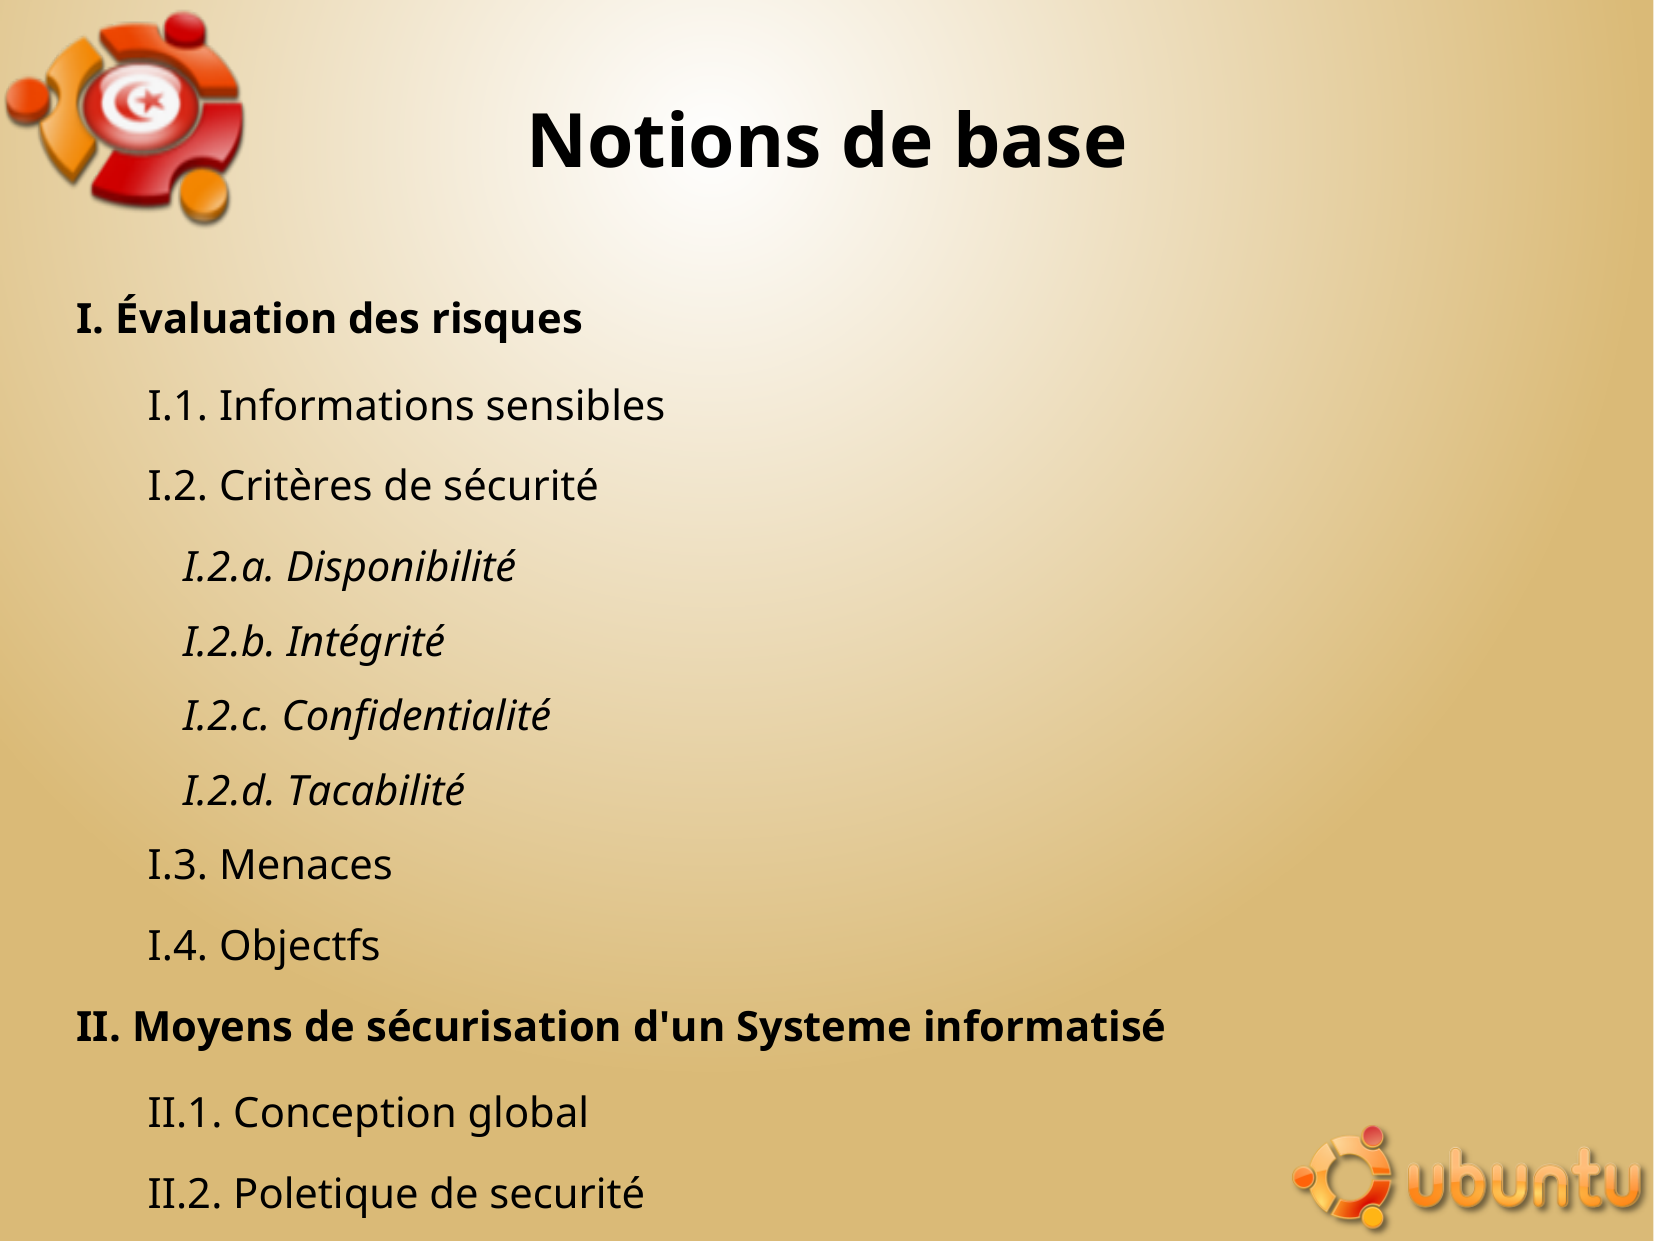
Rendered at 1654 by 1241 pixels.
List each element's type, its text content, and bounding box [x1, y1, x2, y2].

list I. Évaluation des risques I.1. Informations sensibles I.2. Critères de sécurité I.2.a. Disponibilité I.2.b. Intégrité I.2.c. Confidentialité I.2.d. Tacabilité I.3. Menaces I.4. Objectfs II. Moyens de sécurisation d'un Systeme informatisé II.1. Conception global II.2. Poletique de securité II.3. Plan de secour ou Plan de continuté d'activité [76, 288, 1565, 1093]
title Notions de base [266, 49, 1571, 178]
picture [0, 0, 1654, 1241]
